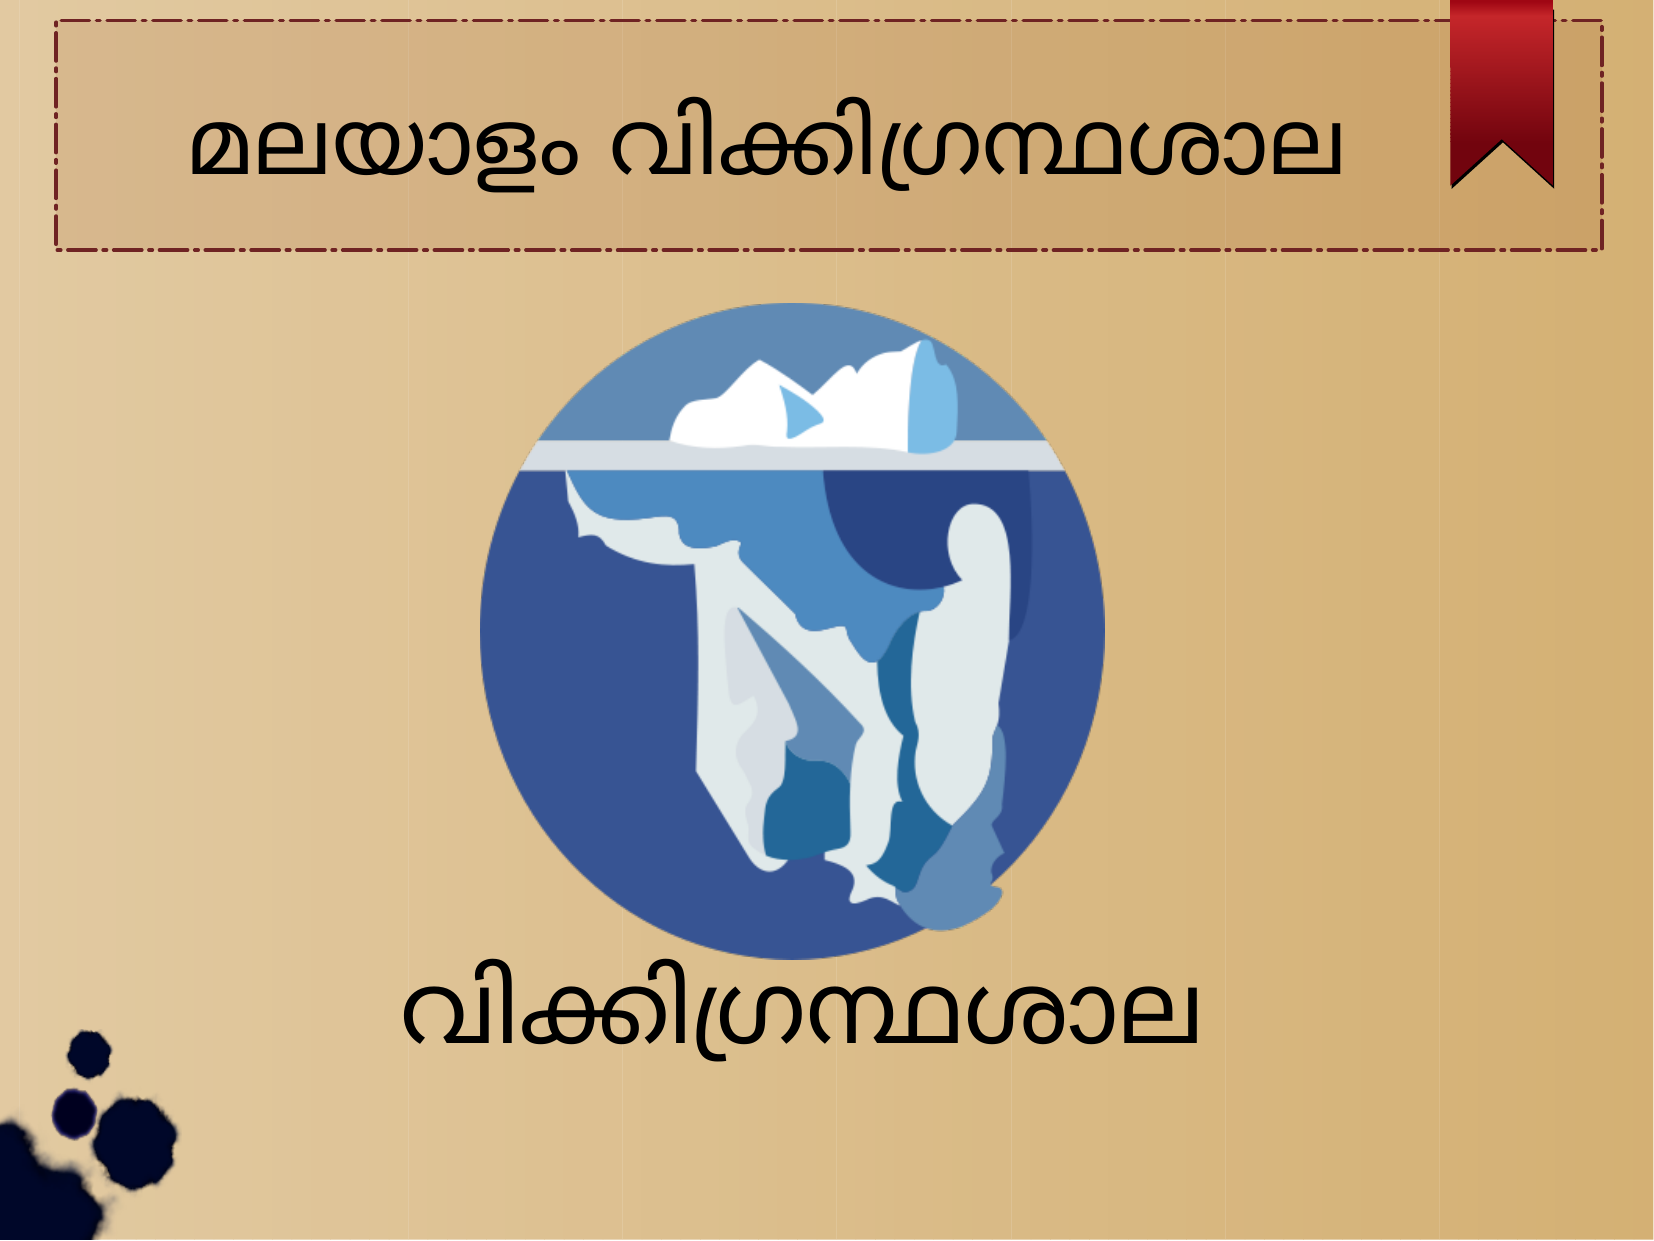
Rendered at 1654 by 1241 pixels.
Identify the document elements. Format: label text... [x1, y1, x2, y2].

picture [480, 303, 1105, 961]
title മലയാളം വിക്കിഗ്രന്ഥശാല [82, 49, 1453, 257]
subtitle വിക്കിഗ്രന്ഥശാല [75, 660, 1531, 1241]
